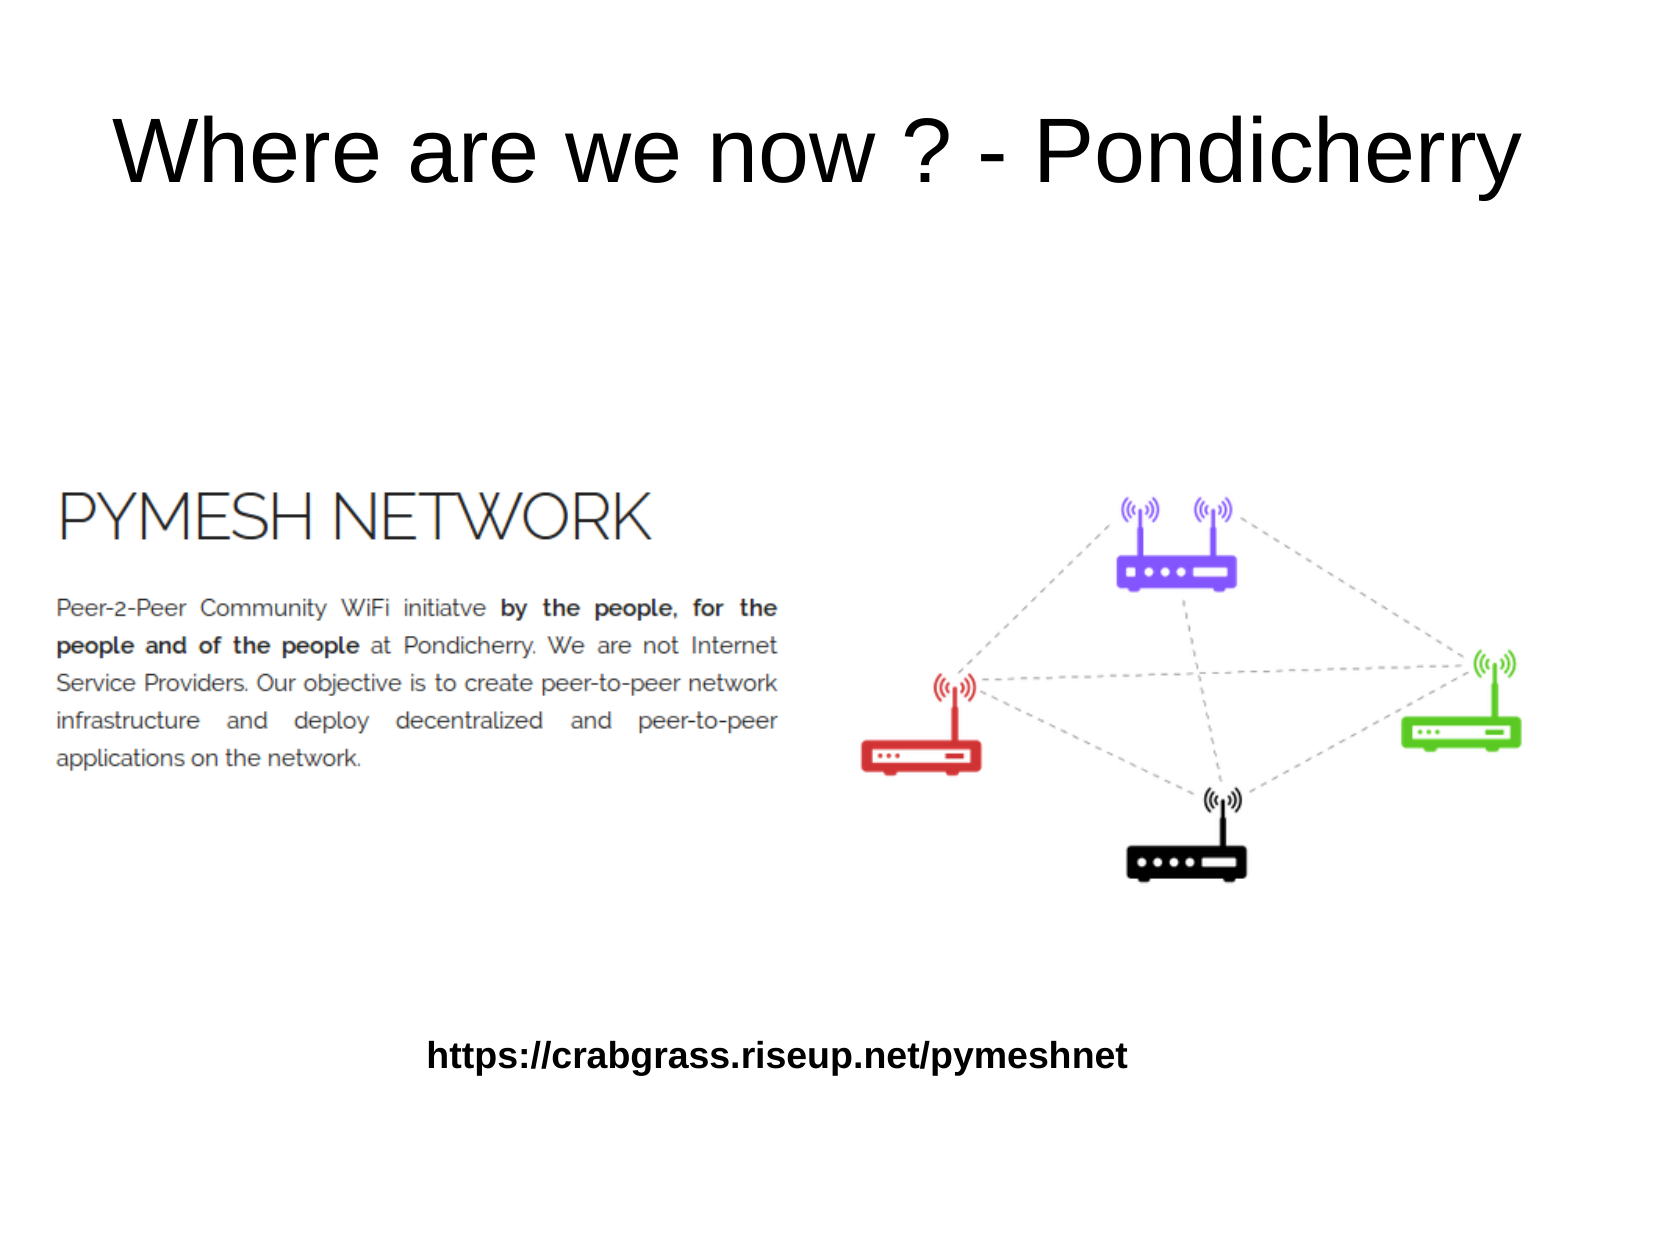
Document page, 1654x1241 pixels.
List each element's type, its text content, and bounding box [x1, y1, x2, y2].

picture [5, 352, 1654, 893]
title Where are we now ? - Pondicherry [106, 47, 1595, 255]
text_box https://crabgrass.riseup.net/pymeshnet [411, 1027, 1276, 1127]
